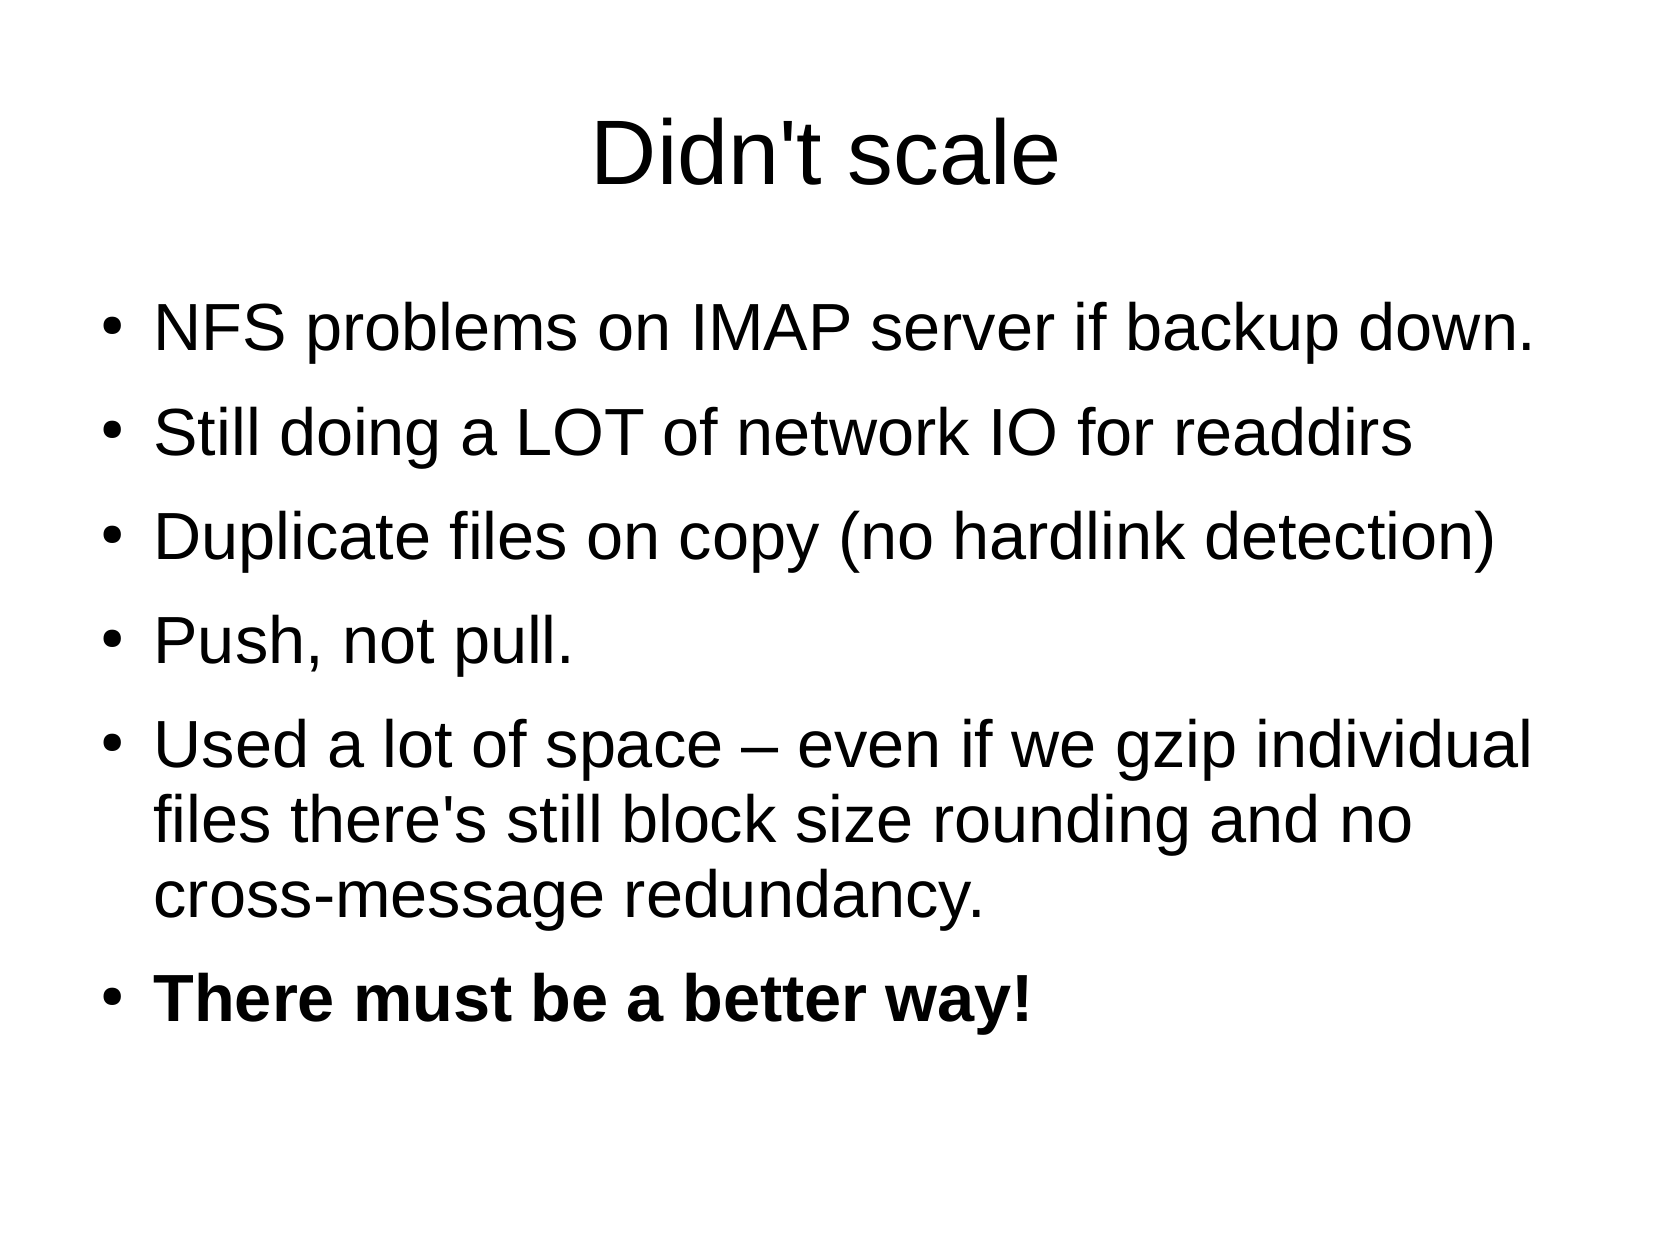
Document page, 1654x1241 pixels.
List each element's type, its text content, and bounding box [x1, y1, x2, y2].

title Didn't scale [82, 49, 1571, 257]
list NFS problems on IMAP server if backup down. Still doing a LOT of network IO for readdirs Duplicate files on copy (no hardlink detection) Push, not pull. Used a lot of space – even if we gzip individual files there's still block size rounding and no cross-message redundancy. There must be a better way! [82, 290, 1571, 1109]
